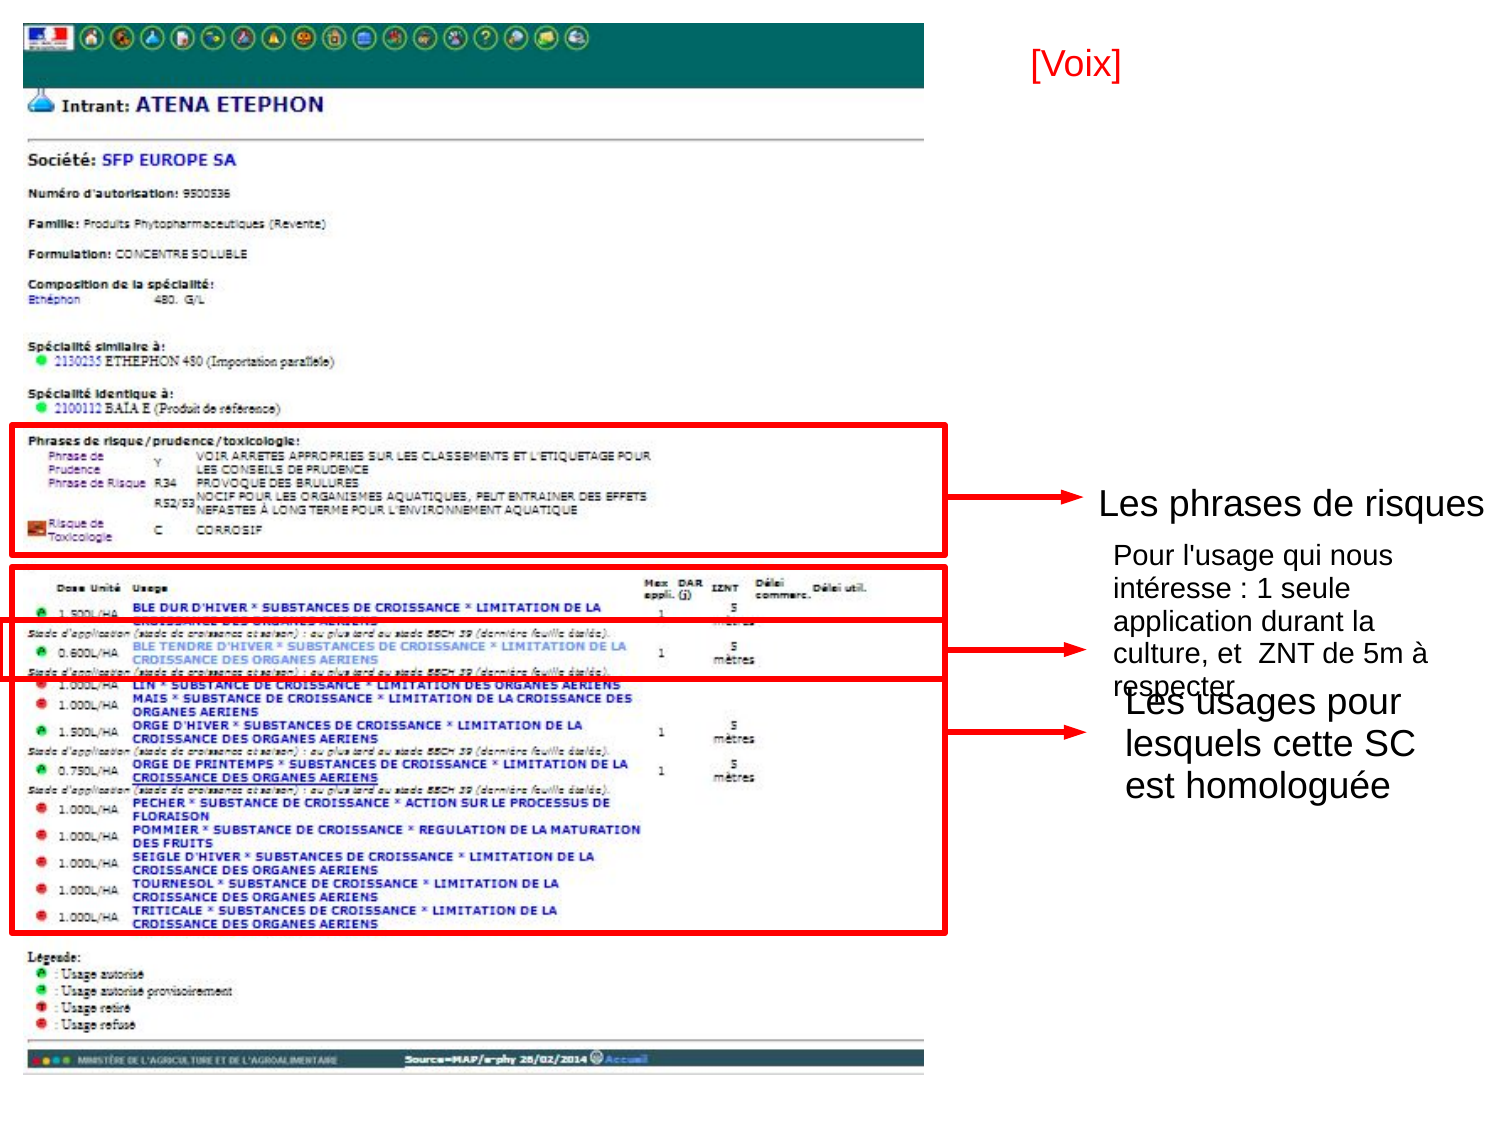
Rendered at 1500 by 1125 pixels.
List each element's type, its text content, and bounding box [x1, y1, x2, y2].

picture [23, 23, 924, 422]
text_box Pour l'usage qui nous intéresse : 1 seule application durant la culture, et ZNT de 5m à respecter [1098, 531, 1477, 711]
picture [23, 682, 924, 930]
text_box Les phrases de risques [1083, 474, 1500, 532]
text_box [Voix] [1015, 35, 1252, 93]
picture [23, 570, 924, 617]
picture [23, 558, 924, 564]
picture [23, 936, 924, 1075]
picture [23, 428, 924, 552]
picture [23, 623, 924, 676]
text_box Les usages pour lesquels cette SC est homologuée [1110, 711, 1432, 815]
